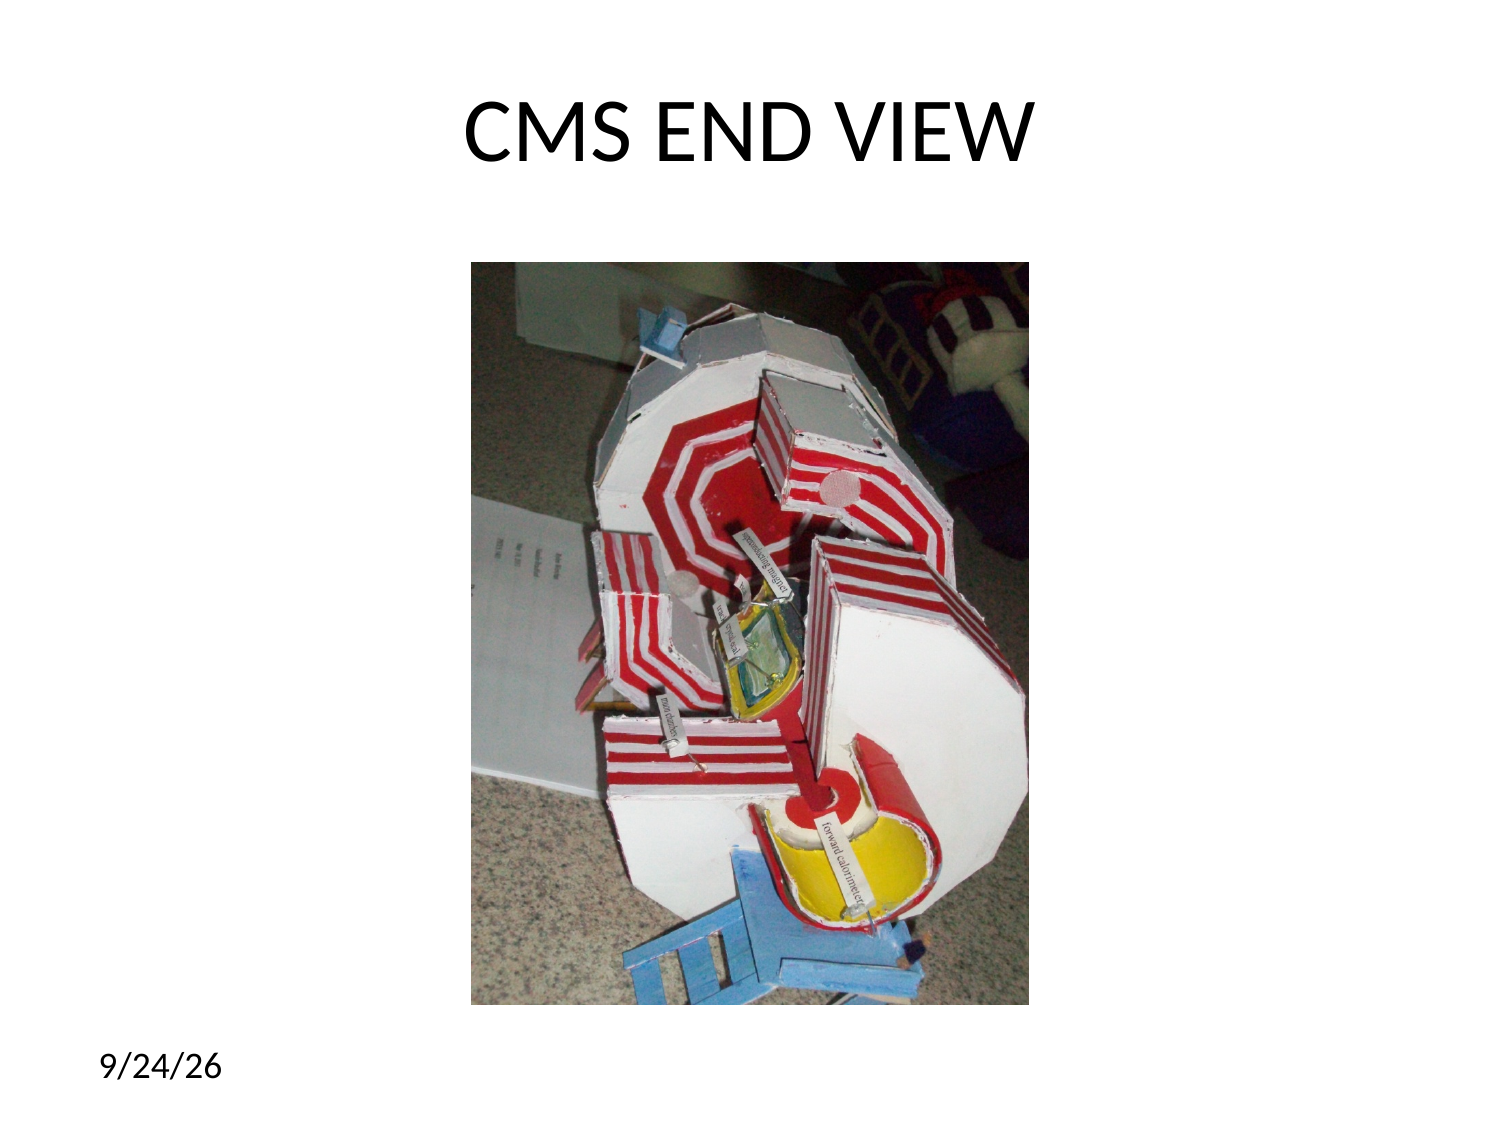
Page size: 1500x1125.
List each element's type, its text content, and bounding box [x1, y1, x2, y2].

title CMS END VIEW [75, 45, 1425, 233]
picture [471, 262, 1029, 1005]
